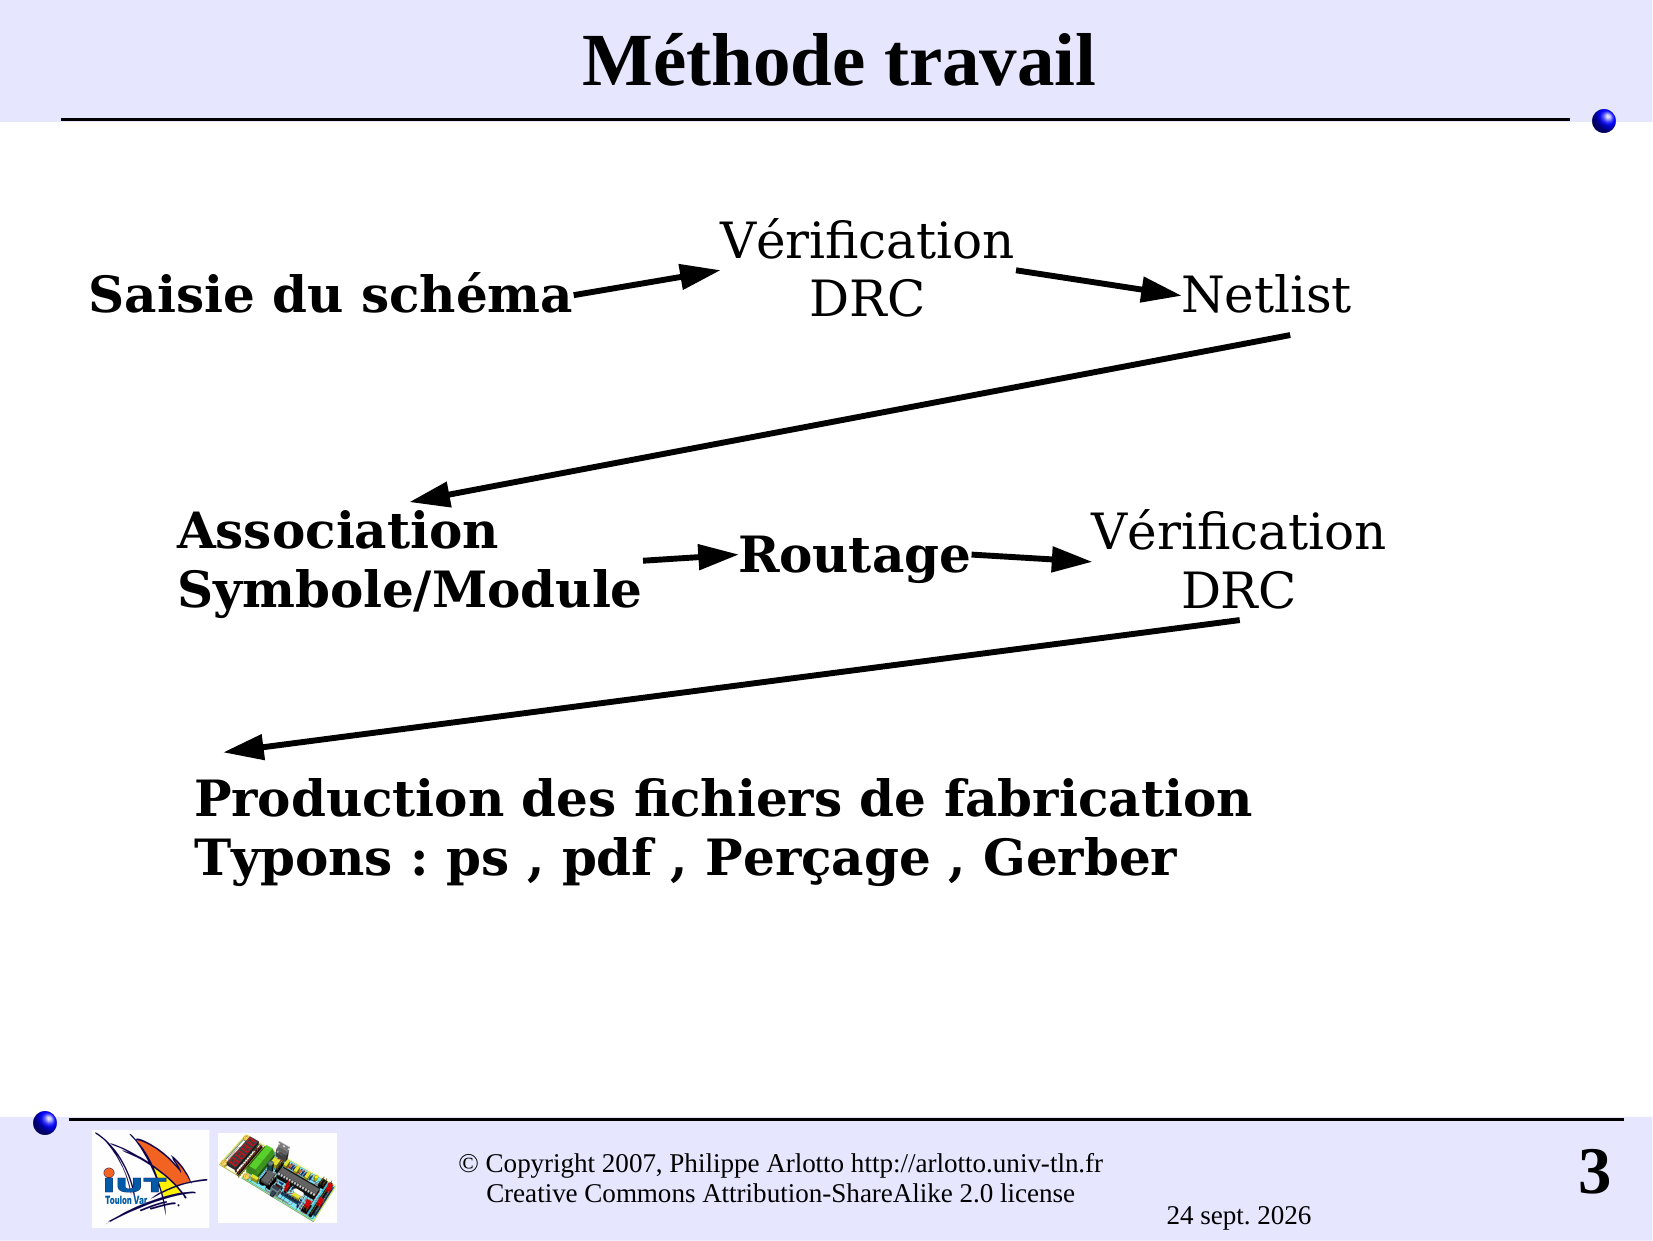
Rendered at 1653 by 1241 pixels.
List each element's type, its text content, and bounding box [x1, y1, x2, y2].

text_box Netlist [1181, 266, 1353, 325]
picture [218, 1133, 337, 1223]
text_box Production des fichiers de fabrication Typons : ps , pdf , Perçage , Gerber [194, 769, 1258, 887]
text_box Association Symbole/Module [177, 501, 644, 620]
text_box Routage [738, 525, 972, 584]
text_box Vérification DRC [719, 212, 1017, 329]
text_box Vérification DRC [1091, 503, 1388, 621]
text_box Saisie du schéma [88, 265, 574, 325]
title Méthode travail [95, 11, 1585, 110]
